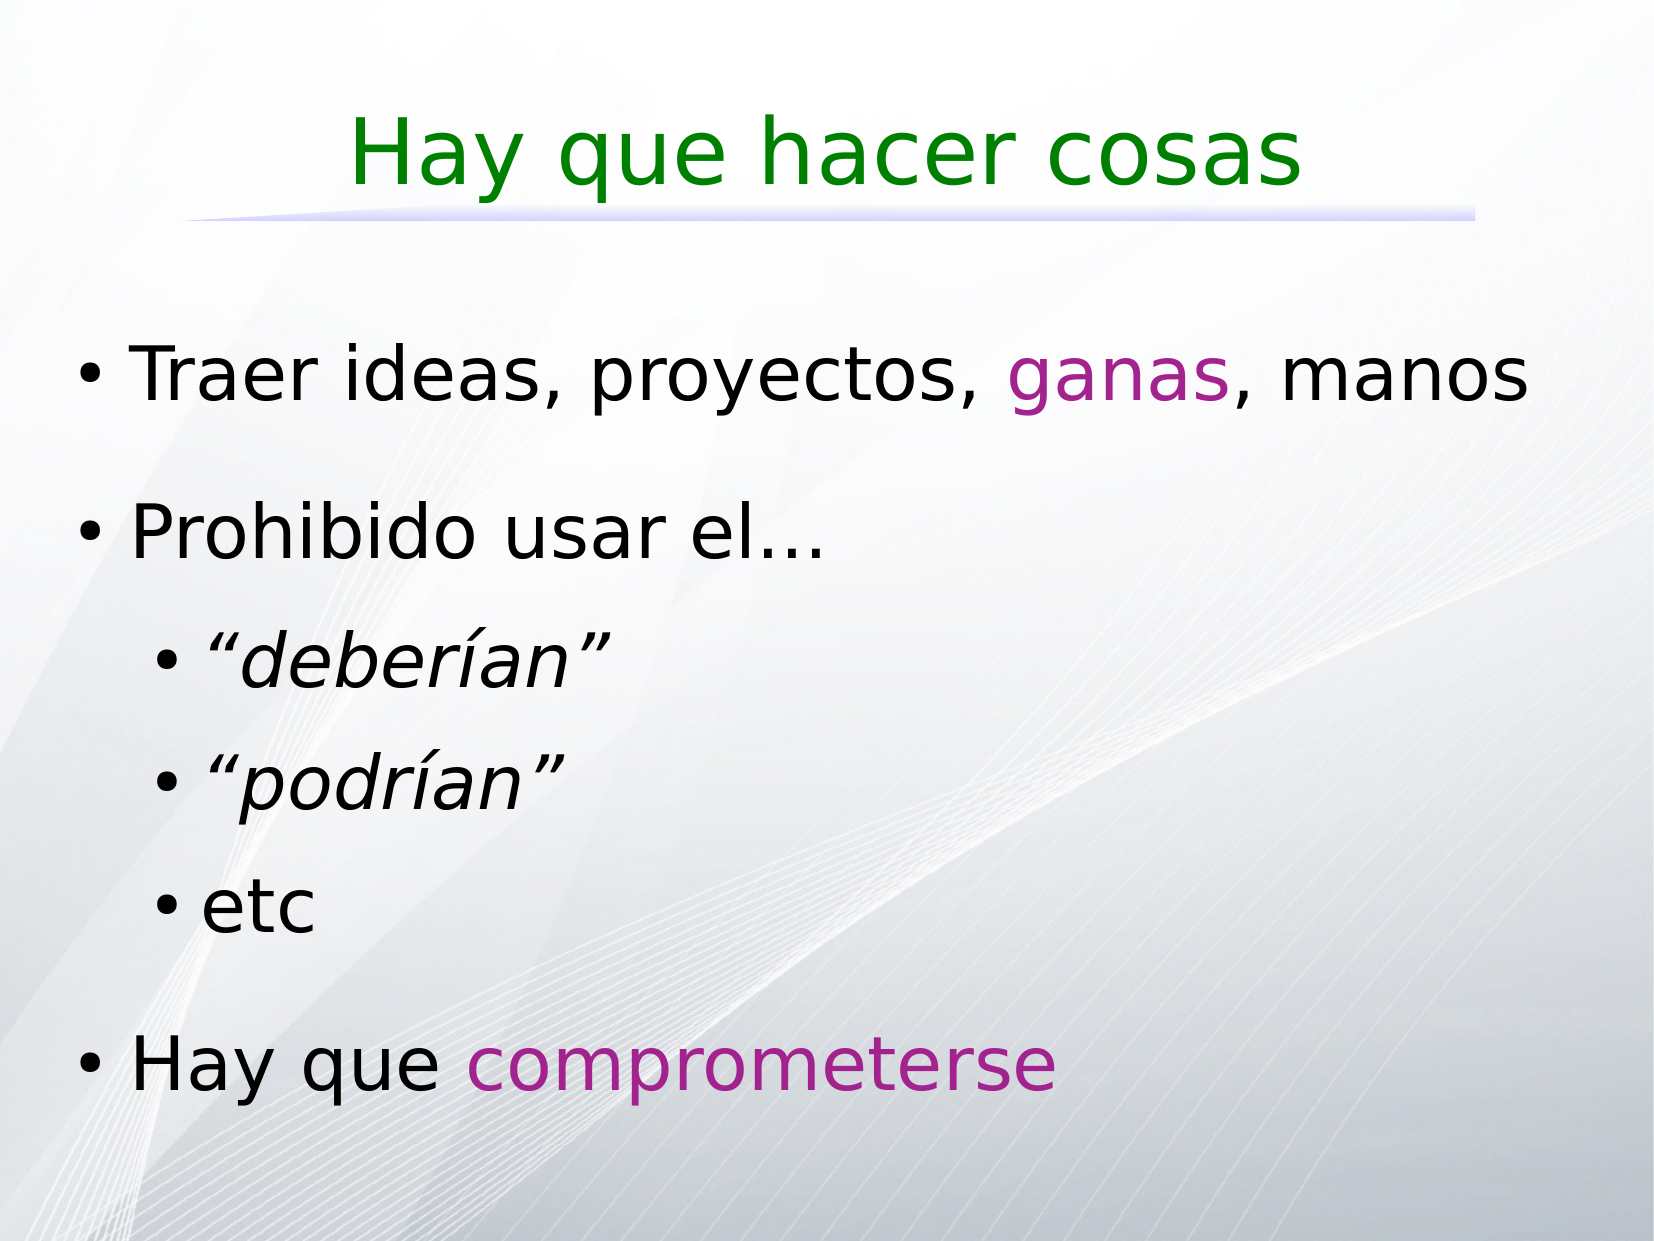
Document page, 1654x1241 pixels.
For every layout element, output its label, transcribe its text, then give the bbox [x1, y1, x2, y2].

title Hay que hacer cosas [82, 49, 1571, 257]
picture [0, 0, 1654, 1241]
list Traer ideas, proyectos, ganas, manos Prohibido usar el... “deberían” “podrían” etc Hay que comprometerse [59, 330, 1595, 1241]
